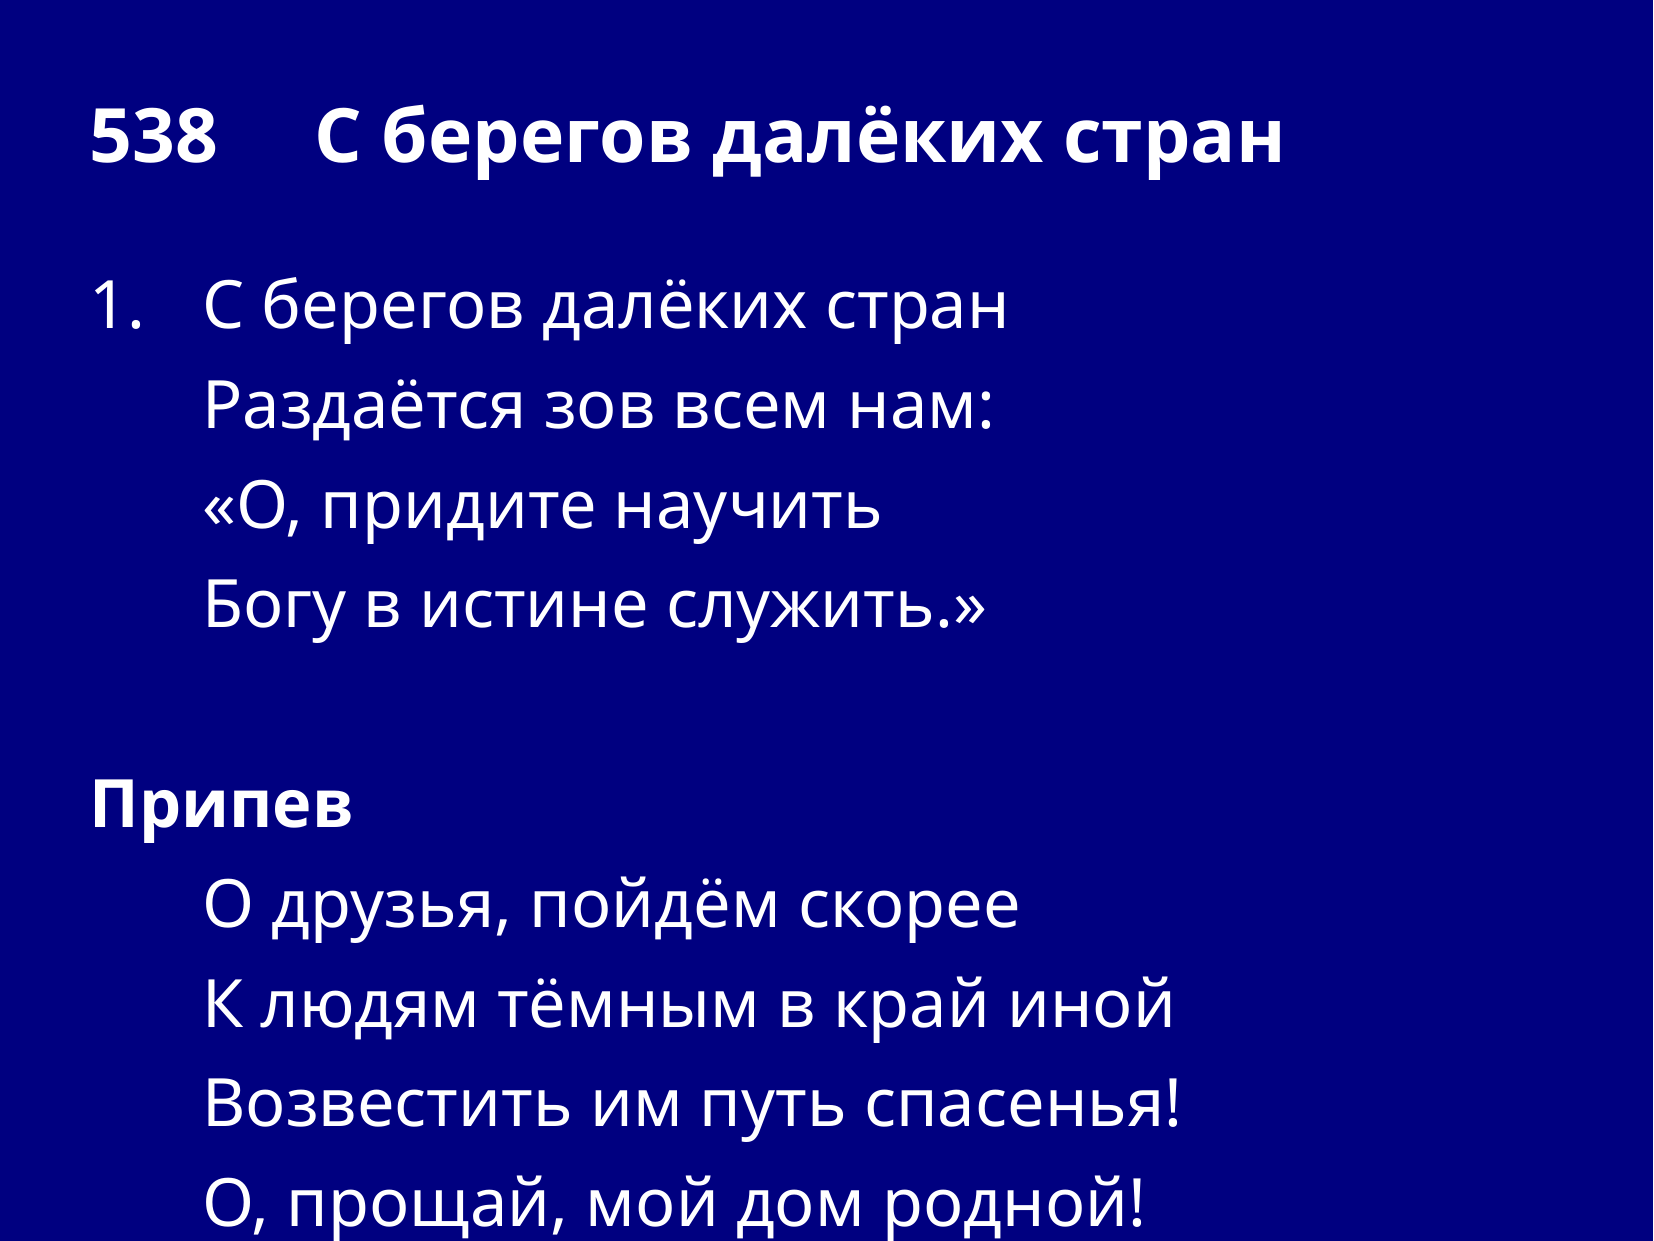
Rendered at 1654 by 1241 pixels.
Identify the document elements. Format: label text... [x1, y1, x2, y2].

text_box 1. С берегов далёких стран Раздаётся зов всем нам: «О, придите научить Богу в истине служить.» Припев О друзья, пойдём скорее К людям тёмным в край иной Возвестить им путь спасенья! О, прощай, мой дом родной! [75, 188, 1576, 1163]
text_box 538 С берегов далёких стран [75, 75, 1576, 188]
